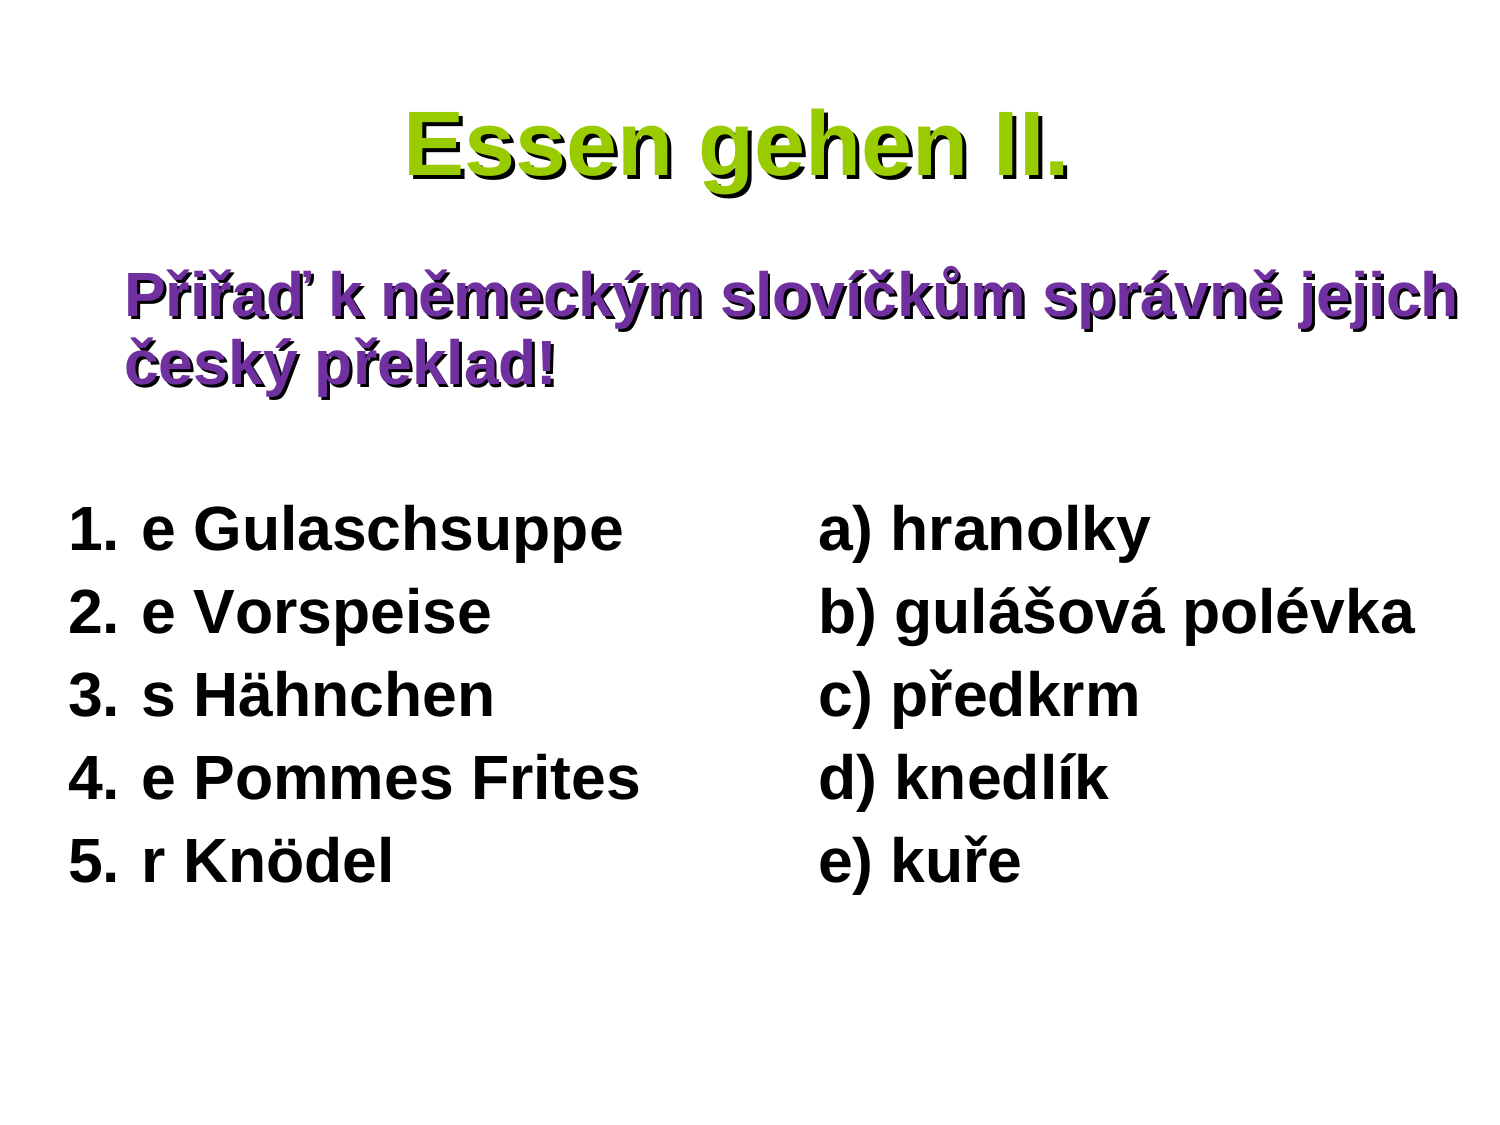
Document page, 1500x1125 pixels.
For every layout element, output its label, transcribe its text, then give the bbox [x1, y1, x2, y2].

title Essen gehen II. [75, 45, 1426, 233]
list Přiřaď k německým slovíčkům správně jejich český překlad! e Gulaschsuppe a) hranolky e Vorspeise b) gulášová polévka s Hähnchen c) předkrm e Pommes Frites d) knedlík r Knödel e) kuře [53, 255, 1500, 1048]
